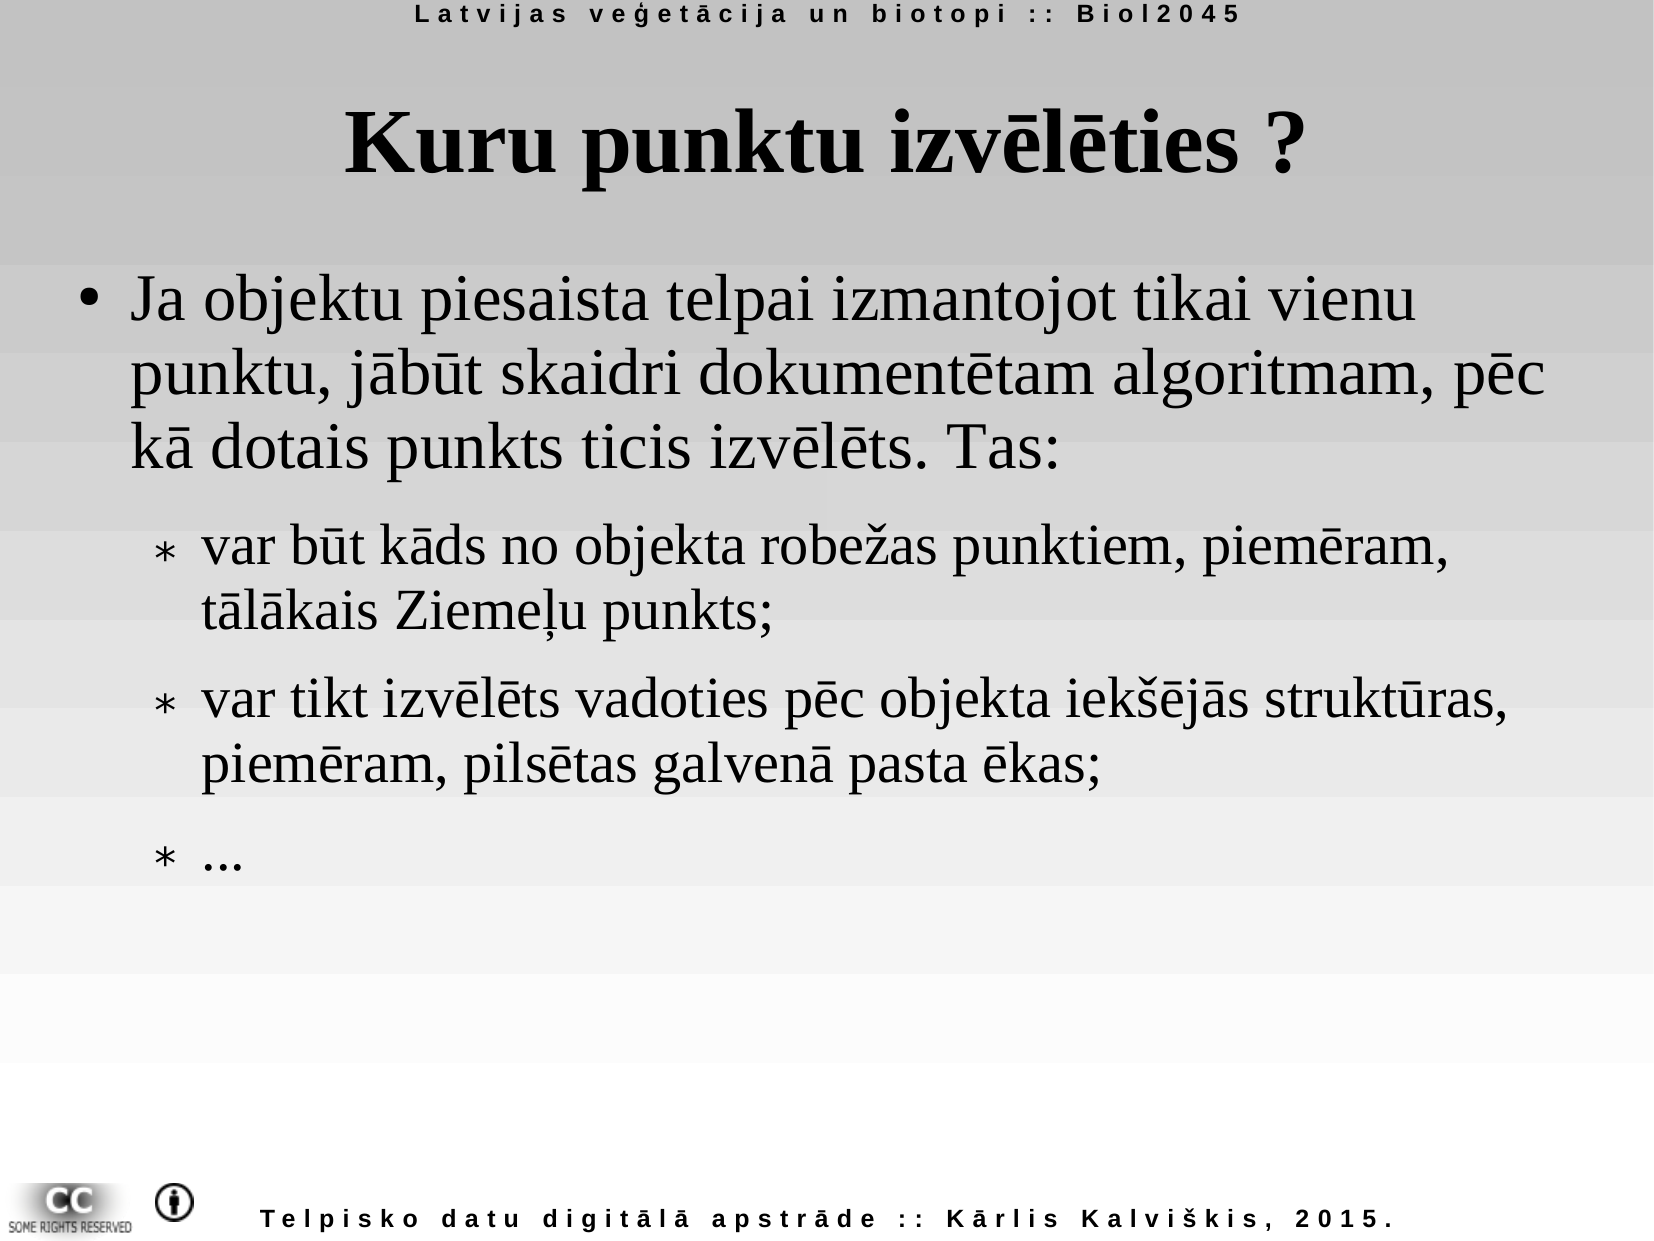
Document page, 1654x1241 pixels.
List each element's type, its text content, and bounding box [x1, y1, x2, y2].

title Kuru punktu izvēlēties ? [59, 37, 1596, 246]
list Ja objektu piesaista telpai izmantojot tikai vienu punktu, jābūt skaidri dokumentētam algoritmam, pēc kā dotais punkts ticis izvēlēts. Tas: var būt kāds no objekta robežas punktiem, piemēram, tālākais Ziemeļu punkts; var tikt izvēlēts vadoties pēc objekta iekšējās struktūras, piemēram, pilsētas galvenā pasta ēkas; ... [59, 261, 1596, 981]
picture [0, 0, 1654, 1241]
